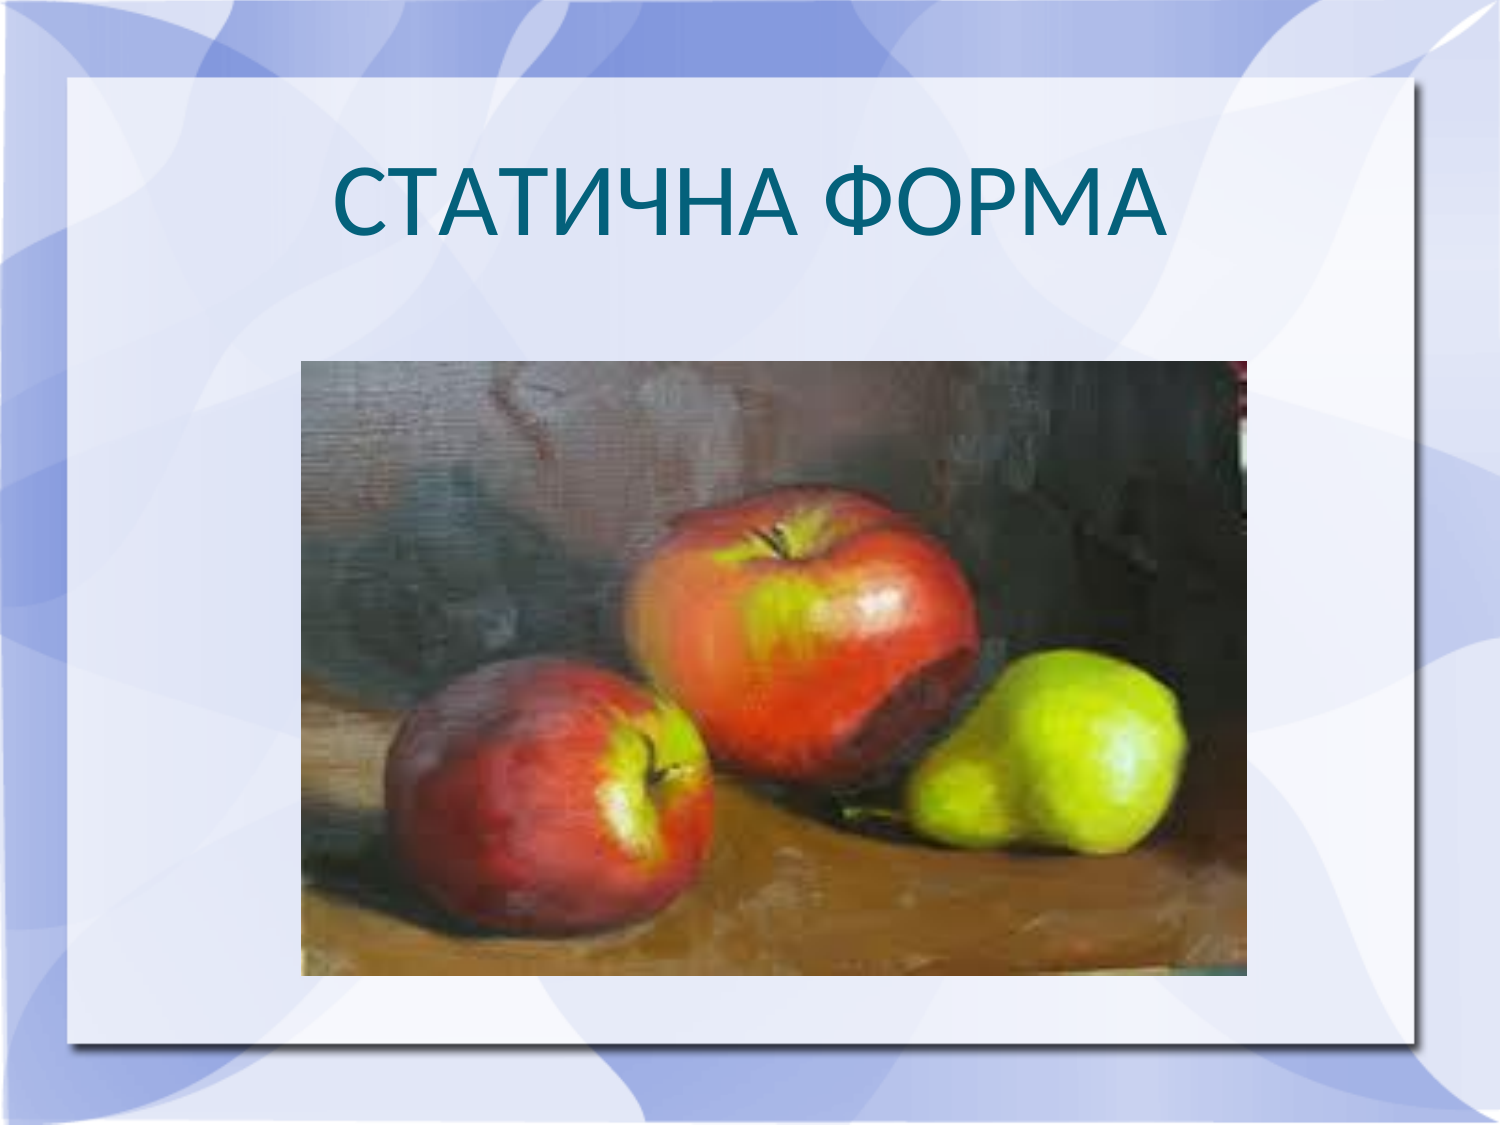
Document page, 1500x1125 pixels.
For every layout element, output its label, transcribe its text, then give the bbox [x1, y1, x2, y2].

picture [0, 0, 1500, 1125]
title СТАТИЧНА ФОРМА [75, 115, 1425, 303]
